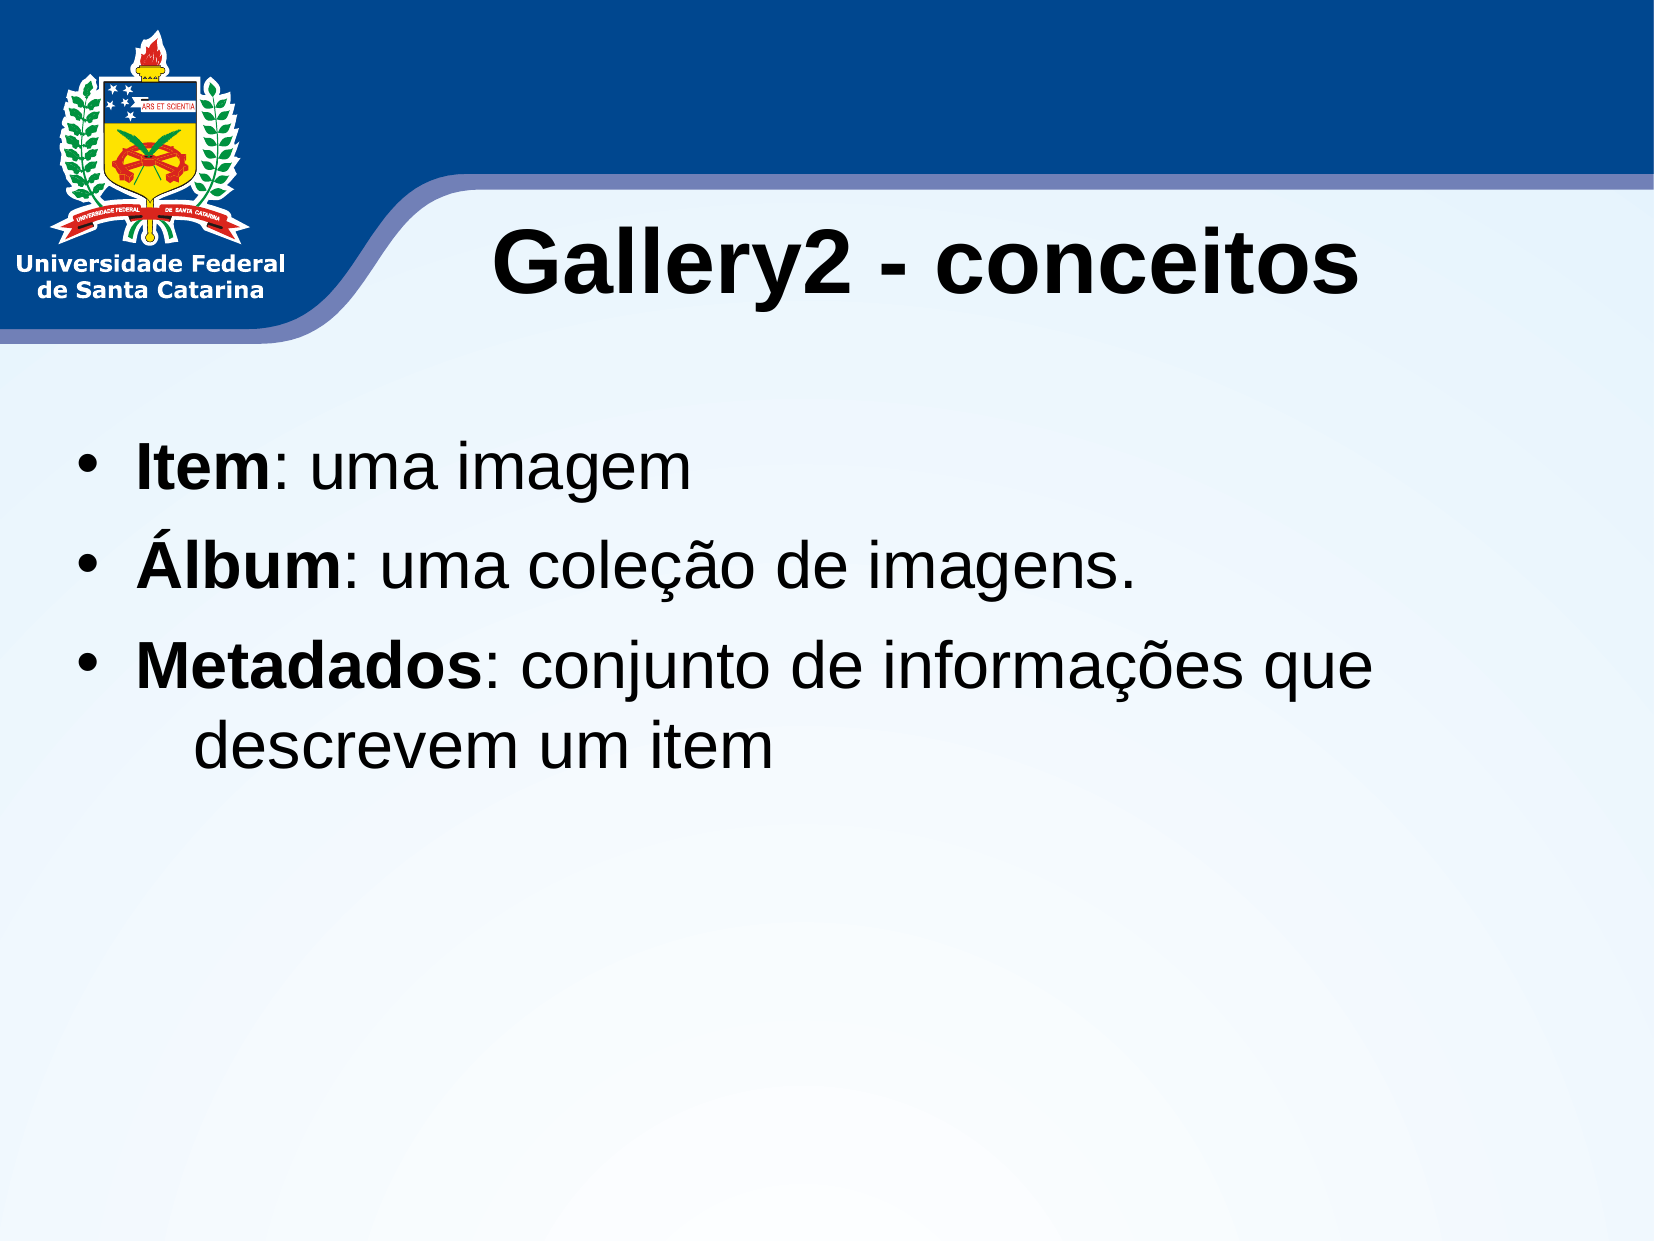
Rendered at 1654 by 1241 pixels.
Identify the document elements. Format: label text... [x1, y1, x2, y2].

list Item: uma imagem Álbum: uma coleção de imagens. Metadados: conjunto de informações que descrevem um item [76, 422, 1565, 784]
title Gallery2 - conceitos [183, 201, 1654, 313]
